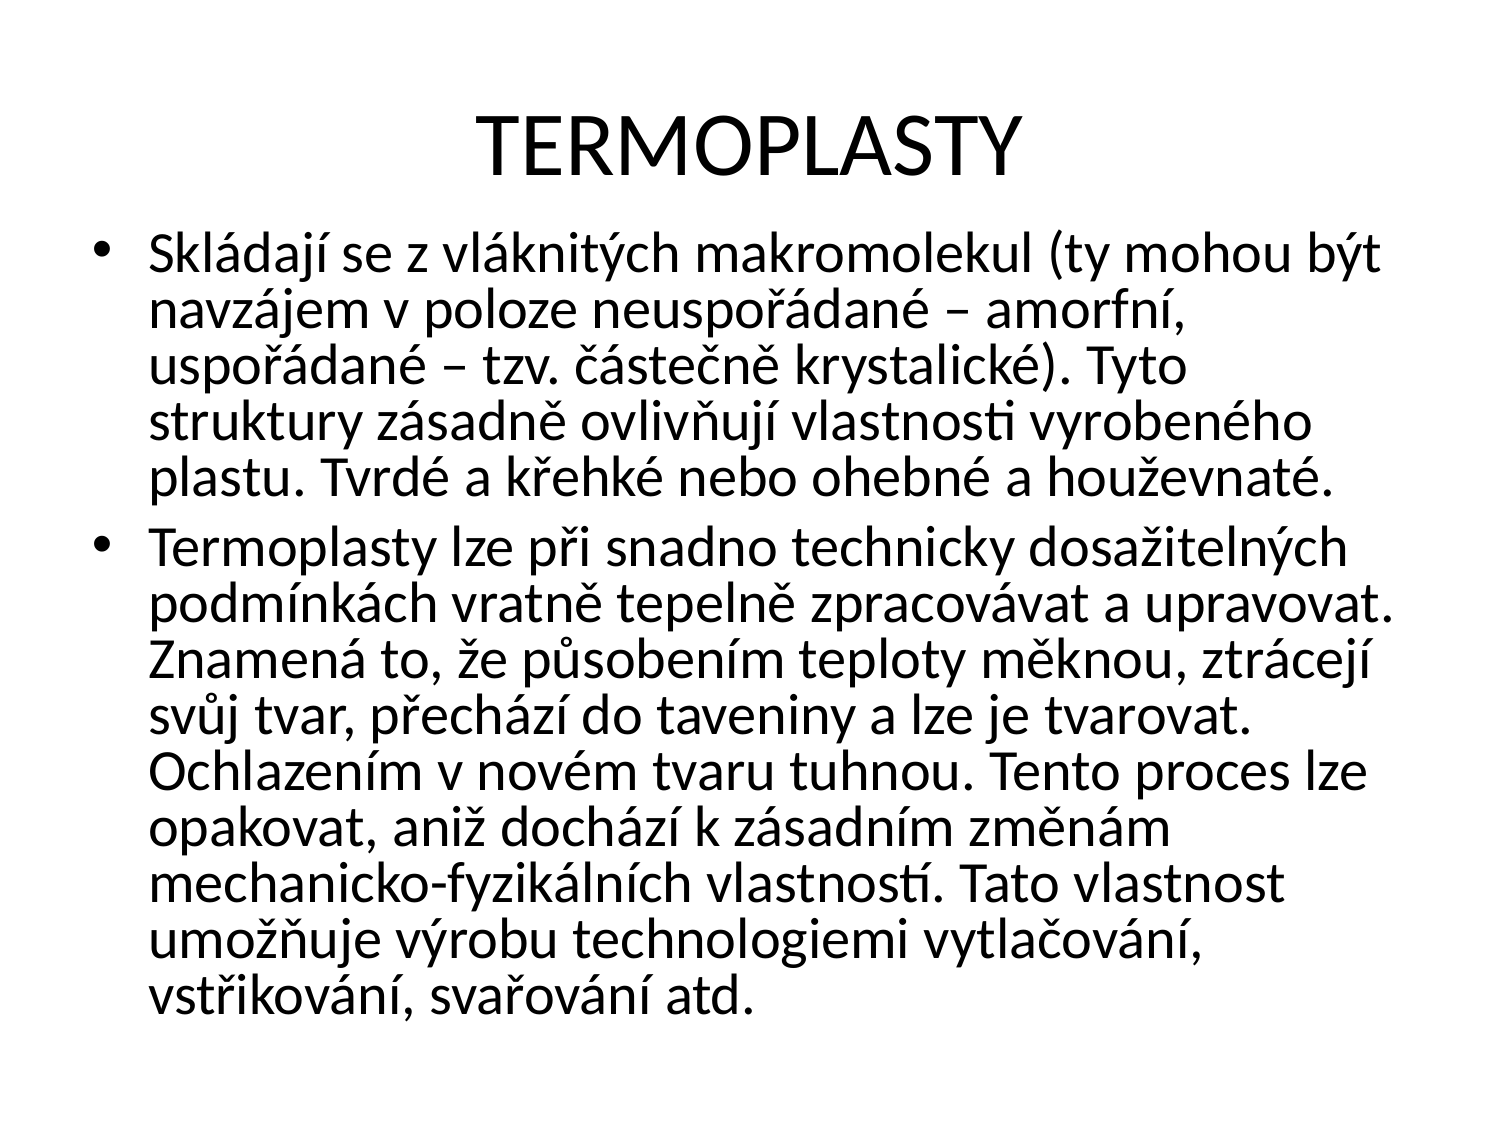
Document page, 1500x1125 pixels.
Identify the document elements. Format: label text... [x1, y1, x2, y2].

title TERMOPLASTY [75, 45, 1426, 233]
list Skládají se z vláknitých makromolekul (ty mohou být navzájem v poloze neuspořádané – amorfní, uspořádané – tzv. částečně krystalické). Tyto struktury zásadně ovlivňují vlastnosti vyrobeného plastu. Tvrdé a křehké nebo ohebné a houževnaté. Termoplasty lze při snadno technicky dosažitelných podmínkách vratně tepelně zpracovávat a upravovat. Znamená to, že působením teploty měknou, ztrácejí svůj tvar, přechází do taveniny a lze je tvarovat. Ochlazením v novém tvaru tuhnou. Tento proces lze opakovat, aniž dochází k zásadním změnám mechanicko-fyzikálních vlastností. Tato vlastnost umožňuje výrobu technologiemi vytlačování, vstřikování, svařování atd. [76, 220, 1427, 1104]
